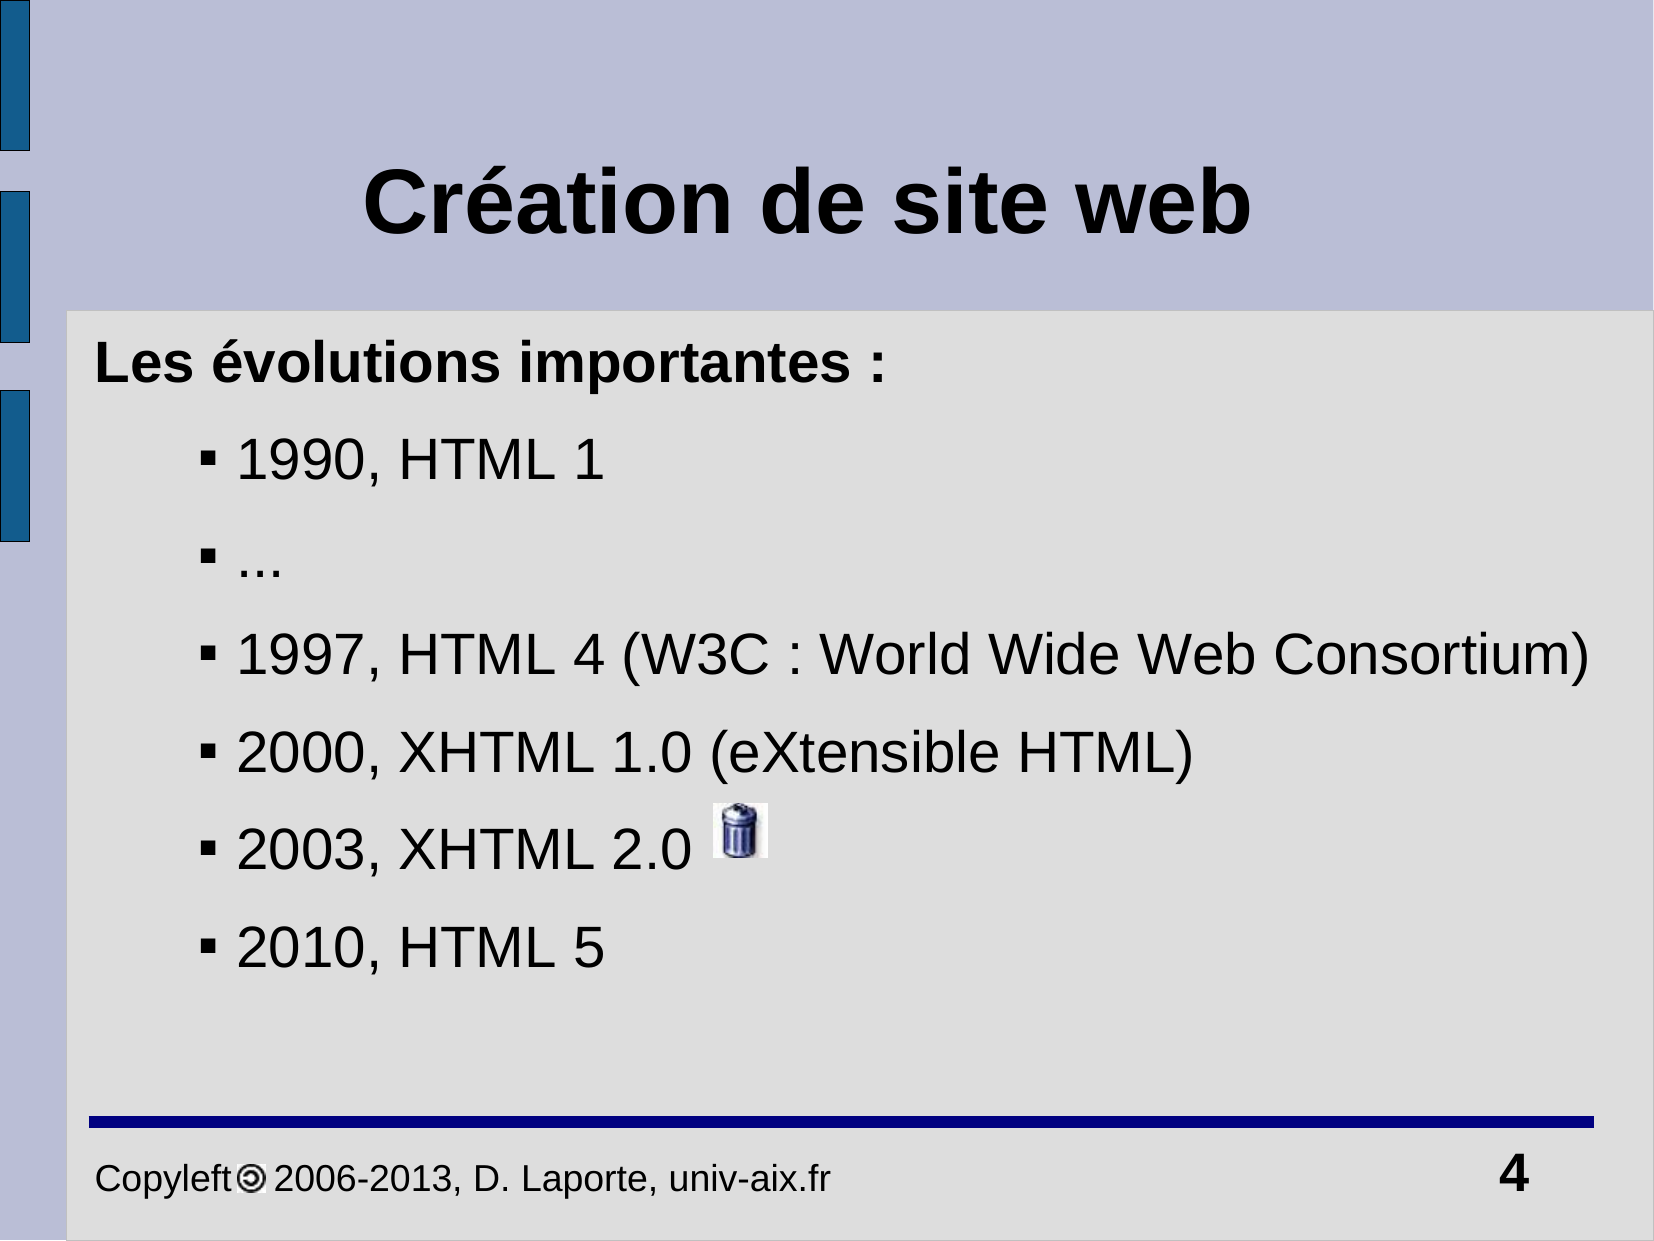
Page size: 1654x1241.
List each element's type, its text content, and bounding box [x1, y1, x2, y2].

text_box Les évolutions importantes : 1990, HTML 1 ... 1997, HTML 4 (W3C : World Wide Web Consortium) 2000, XHTML 1.0 (eXtensible HTML) 2003, XHTML 2.0 2010, HTML 5 [88, 307, 1625, 1081]
picture [237, 1164, 266, 1193]
picture [713, 803, 768, 858]
